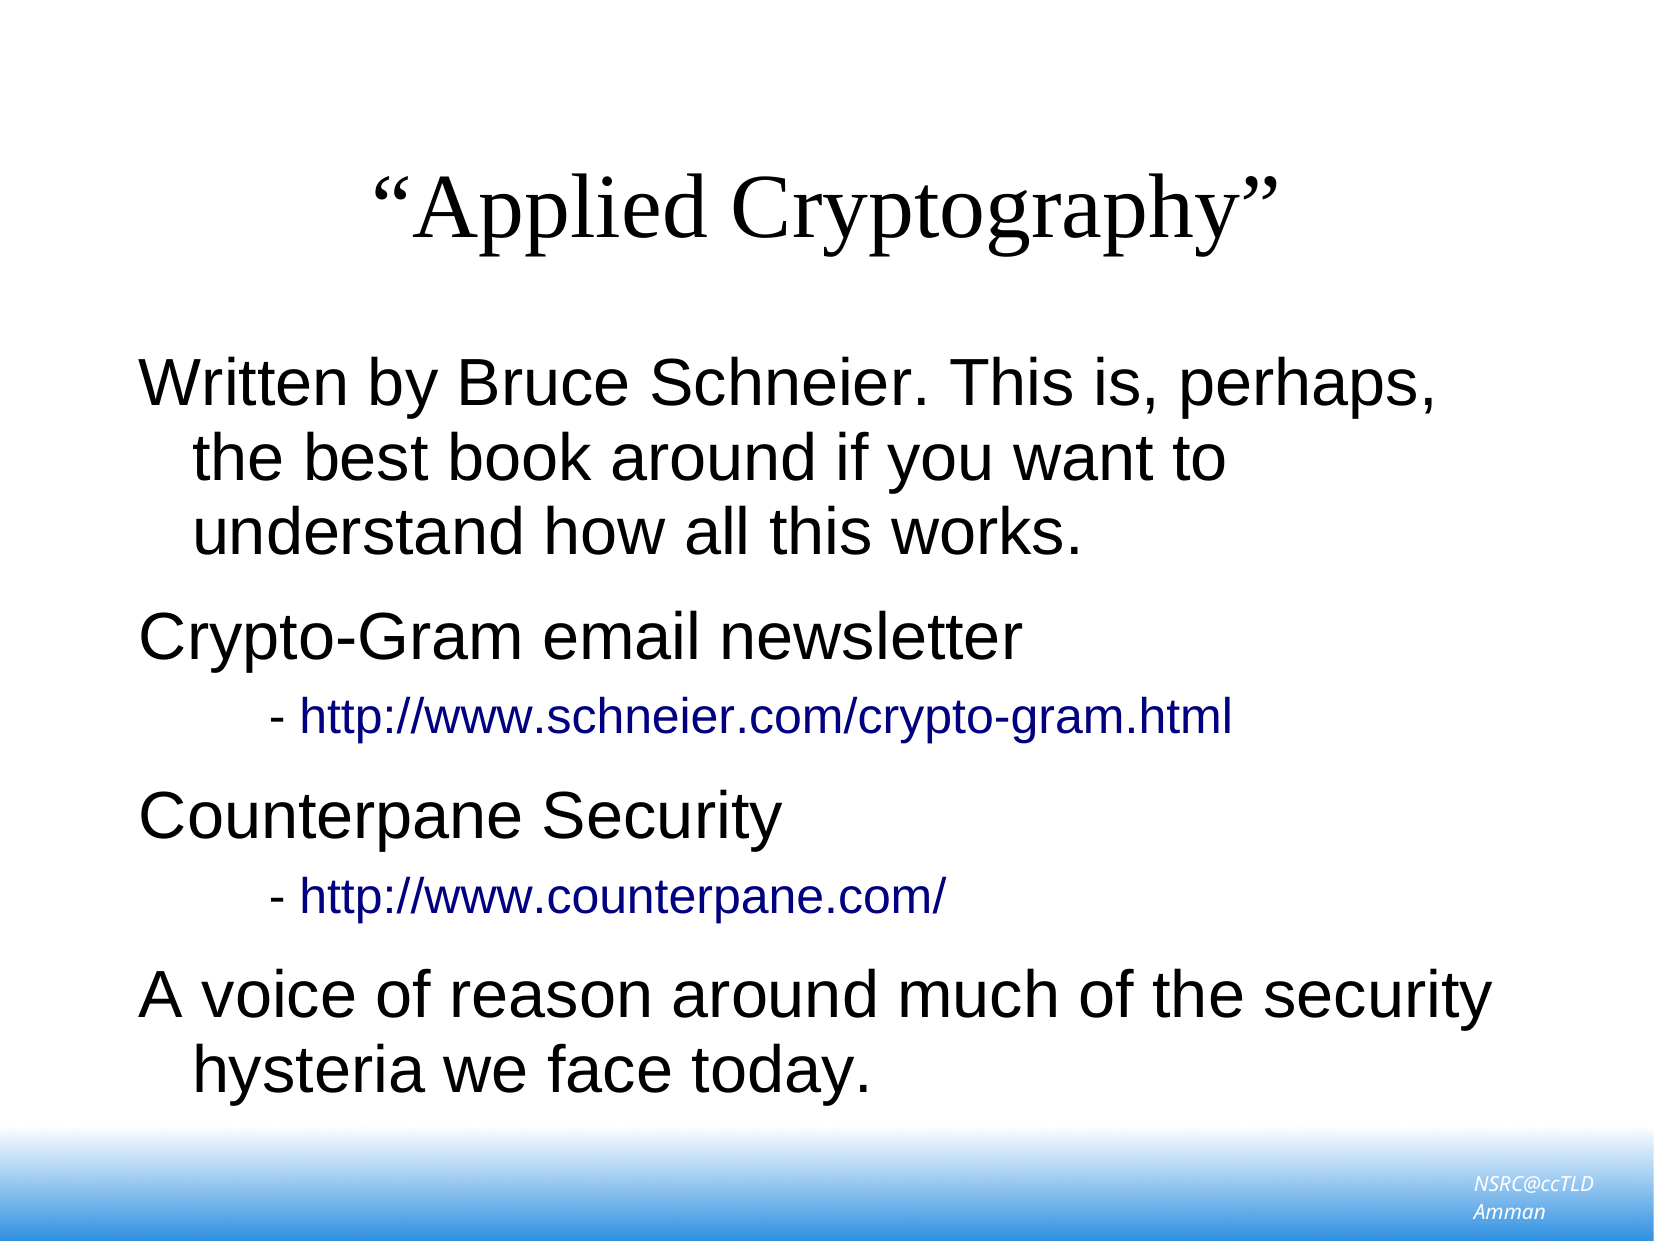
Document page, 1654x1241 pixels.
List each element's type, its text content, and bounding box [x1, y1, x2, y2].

title “Applied Cryptography” [121, 102, 1534, 310]
list Written by Bruce Schneier. This is, perhaps, the best book around if you want to understand how all this works. Crypto-Gram email newsletter - http://www.schneier.com/crypto-gram.html Counterpane Security - http://www.counterpane.com/ A voice of reason around much of the security hysteria we face today. [121, 344, 1534, 1127]
picture [0, 1124, 1654, 1241]
